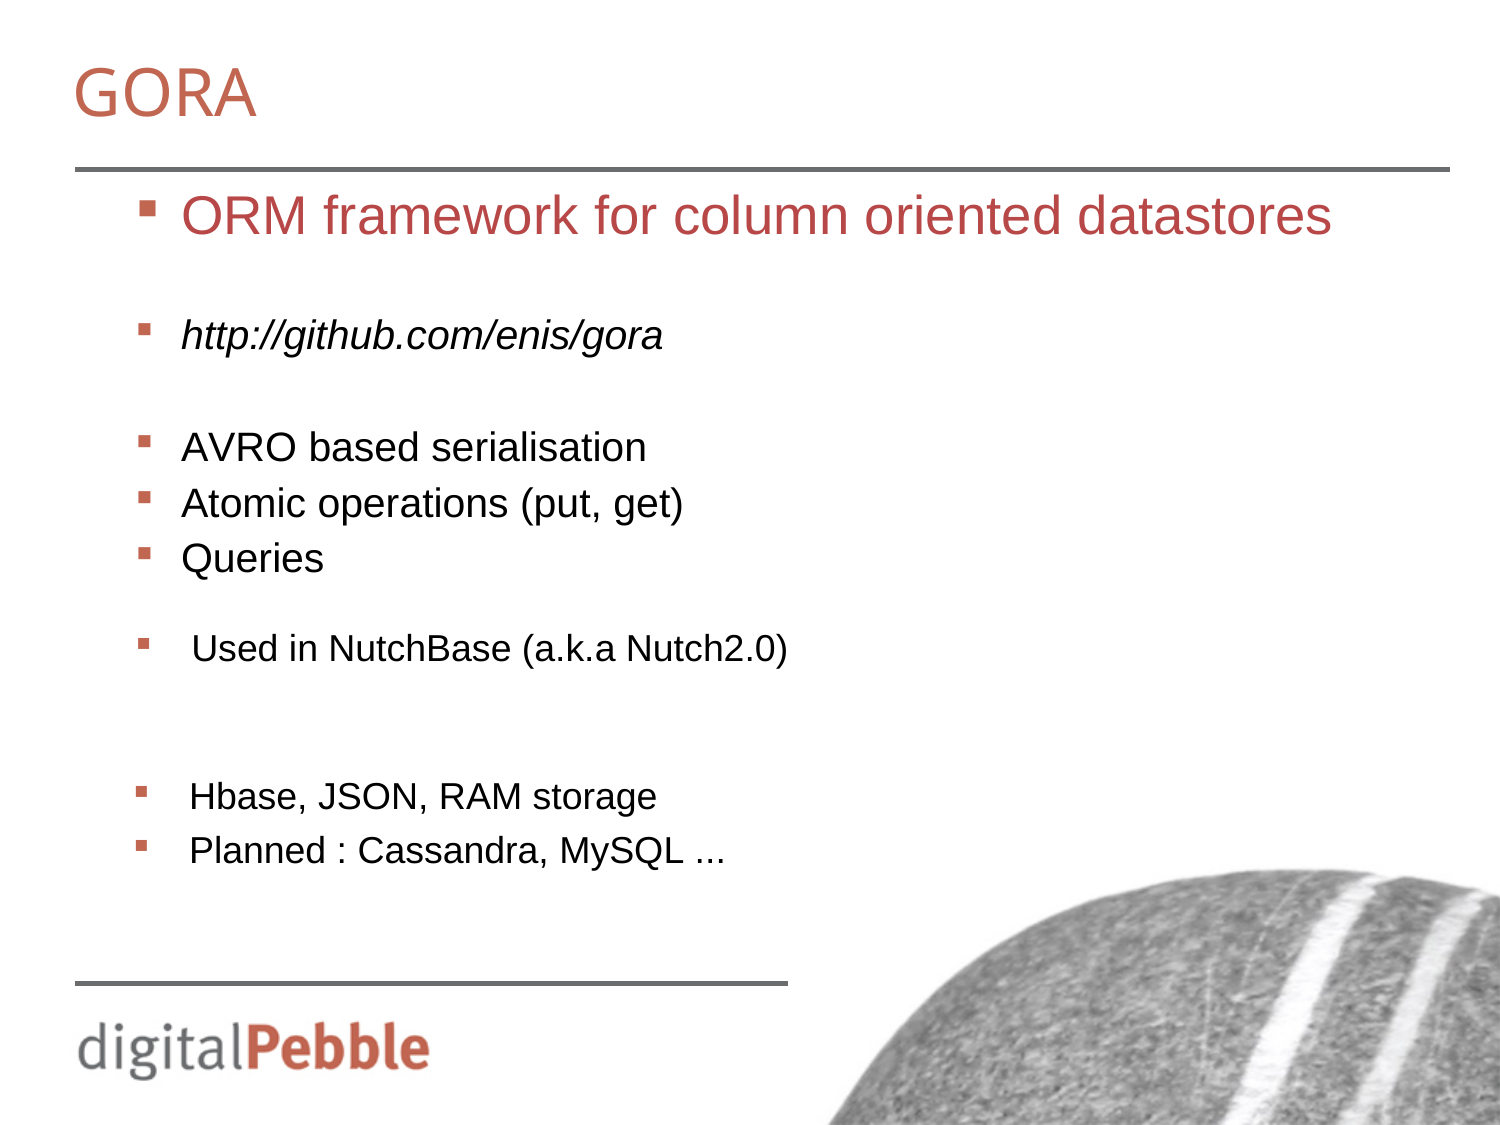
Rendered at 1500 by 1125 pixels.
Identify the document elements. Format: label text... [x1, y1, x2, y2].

picture [0, 0, 1500, 1125]
title GORA [57, 37, 1438, 174]
list Hbase, JSON, RAM storage Planned : Cassandra, MySQL ... [118, 767, 1498, 1034]
list ORM framework for column oriented datastores http://github.com/enis/gora AVRO based serialisation Atomic operations (put, get) Queries [120, 177, 1500, 591]
list Used in NutchBase (a.k.a Nutch2.0) [120, 620, 1500, 739]
